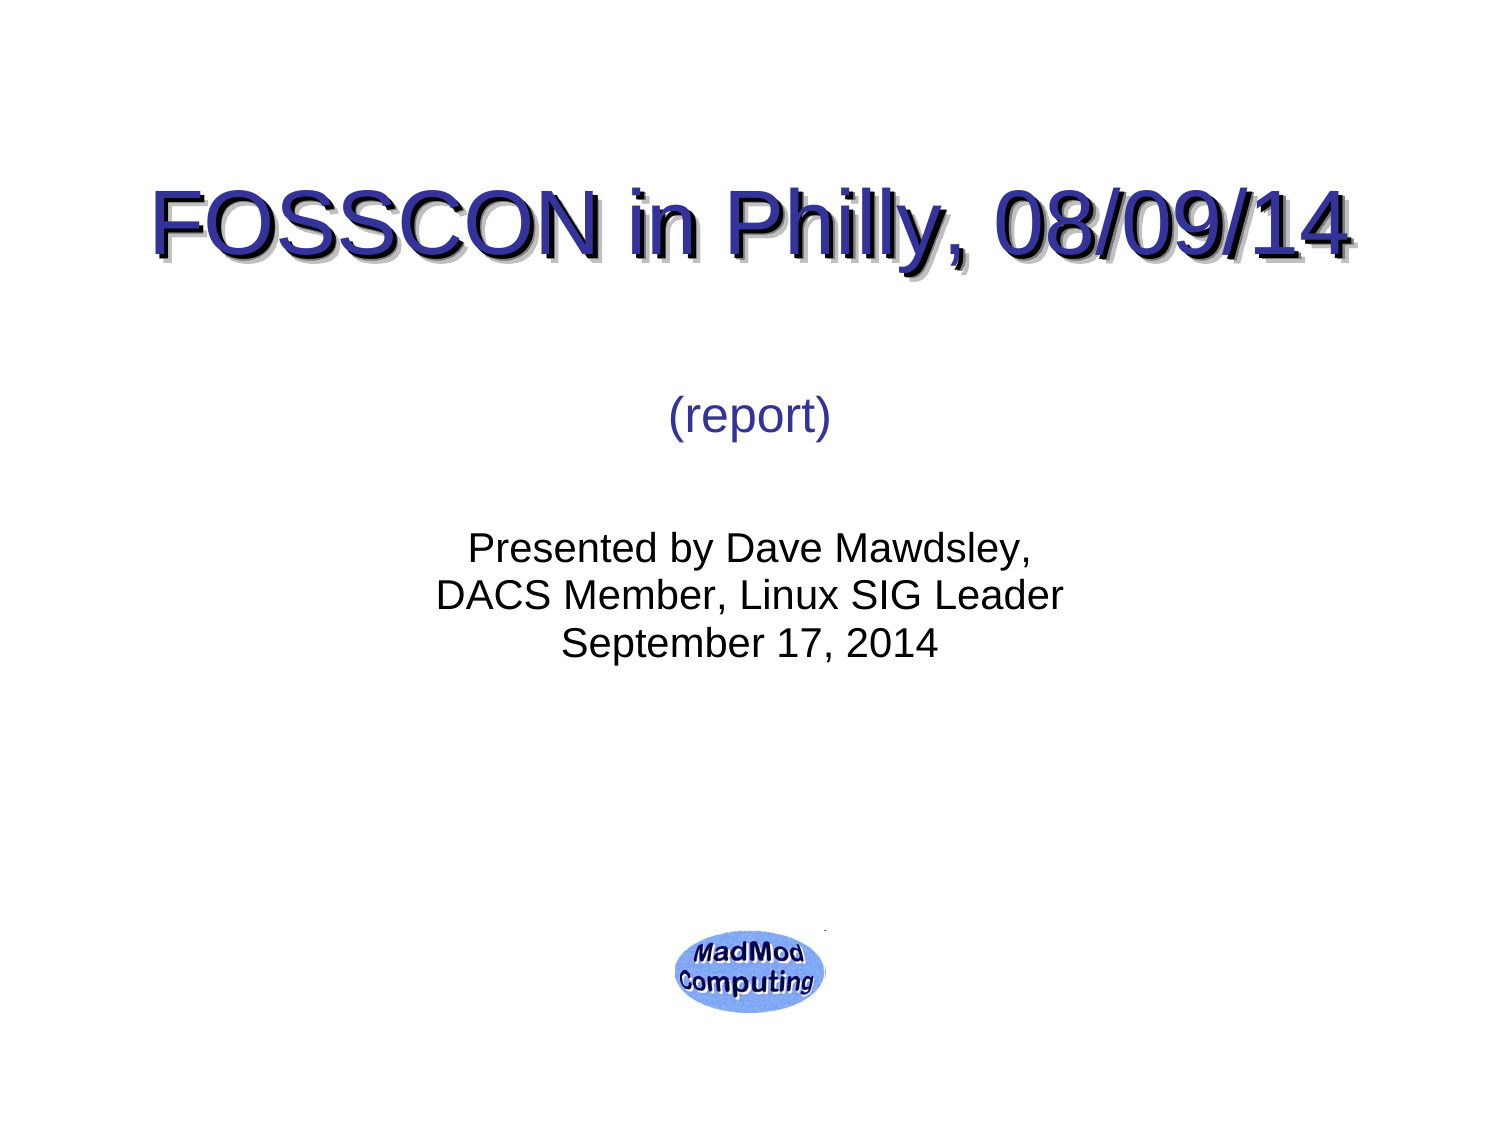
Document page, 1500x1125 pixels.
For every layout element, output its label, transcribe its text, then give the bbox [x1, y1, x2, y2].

title FOSSCON in Philly, 08/09/14 [112, 162, 1388, 284]
text_box (report) [412, 375, 1088, 451]
picture [675, 930, 826, 1013]
subtitle Presented by Dave Mawdsley, DACS Member, Linux SIG Leader September 17, 2014 [337, 525, 1088, 693]
